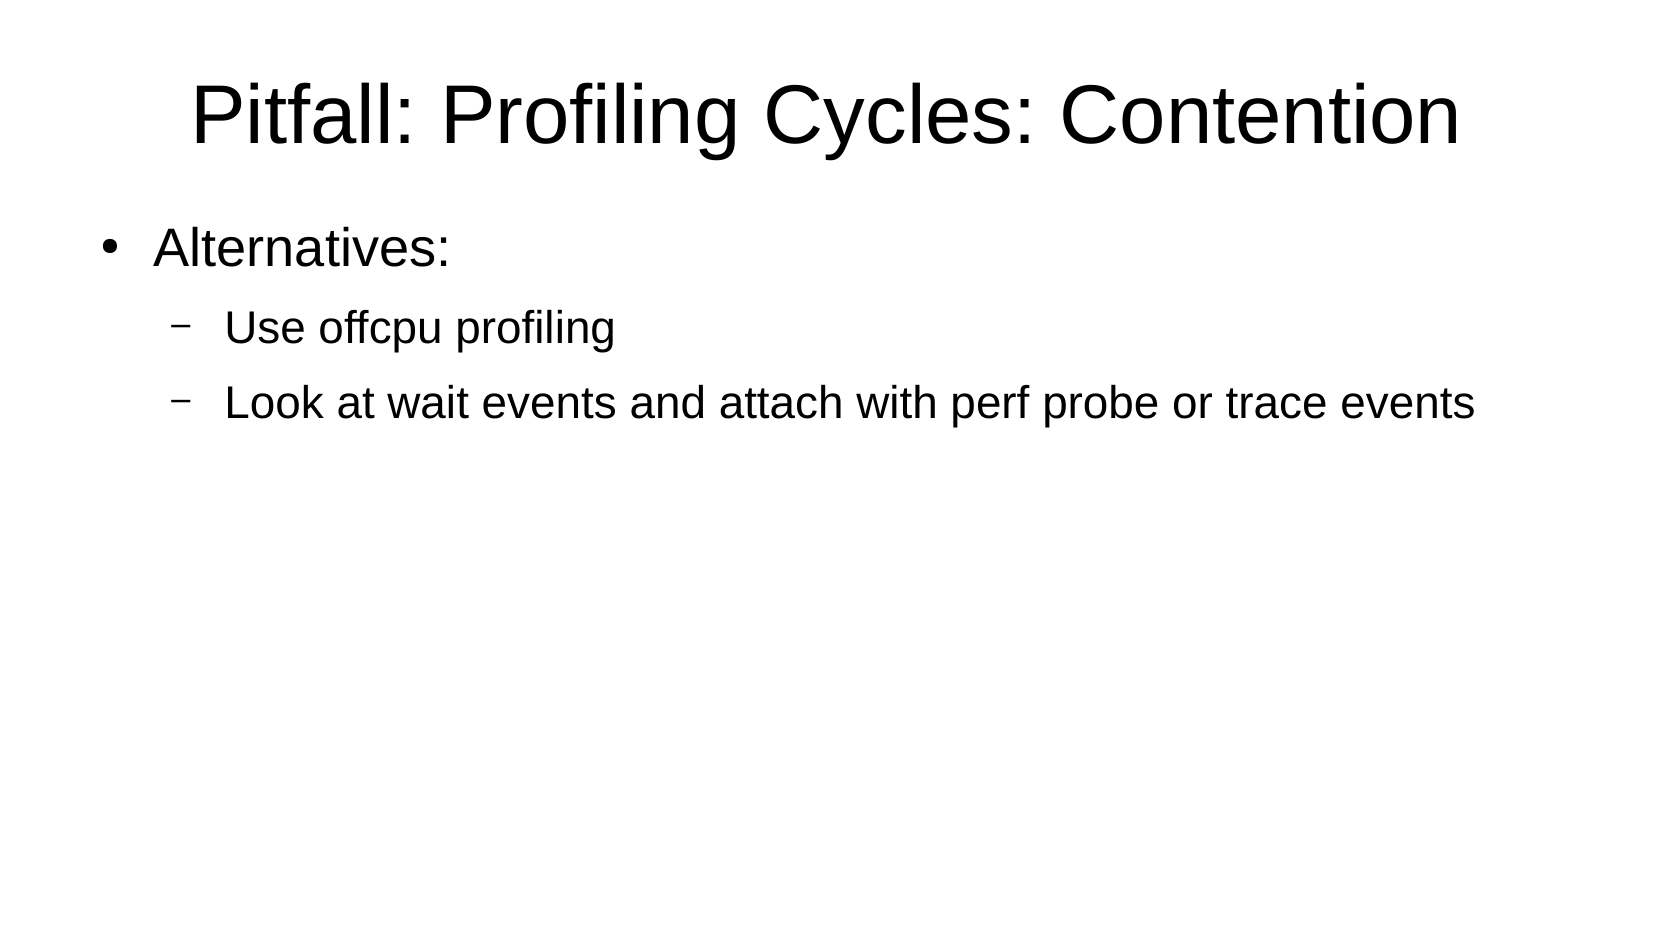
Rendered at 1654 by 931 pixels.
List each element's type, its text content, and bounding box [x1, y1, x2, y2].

list Alternatives: Use offcpu profiling Look at wait events and attach with perf probe or trace events [82, 217, 1571, 758]
title Pitfall: Profiling Cycles: Contention [82, 37, 1571, 193]
